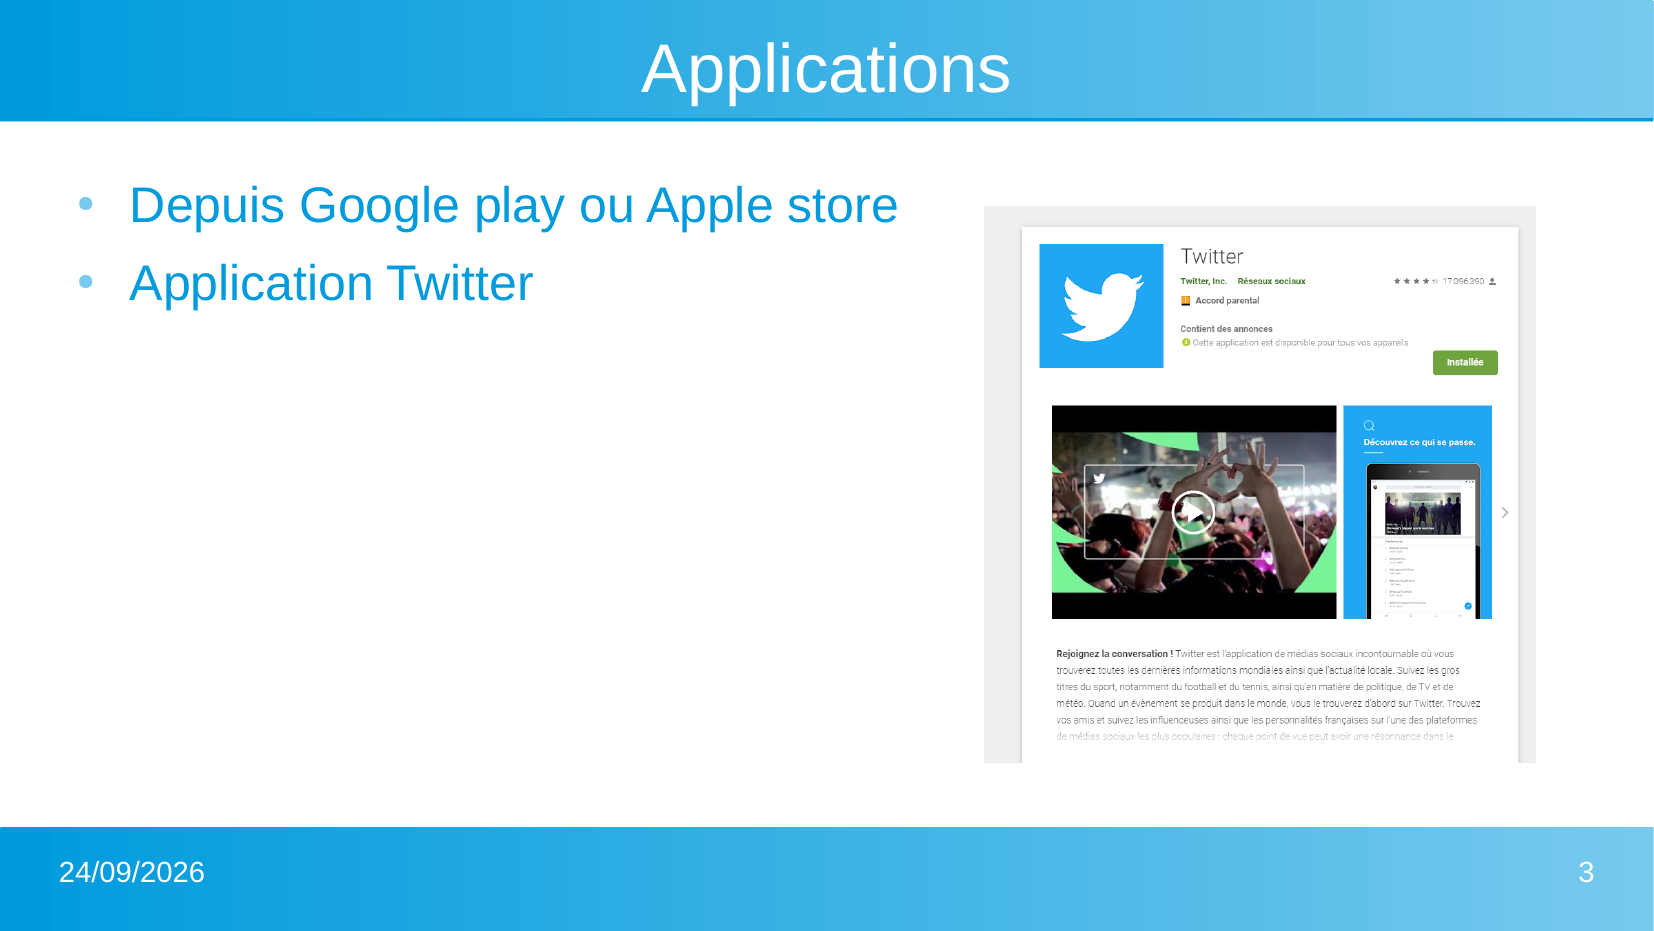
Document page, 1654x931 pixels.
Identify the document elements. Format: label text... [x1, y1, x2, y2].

title Applications [59, 29, 1595, 108]
list Depuis Google play ou Apple store Application Twitter [59, 177, 1595, 768]
picture [984, 206, 1536, 763]
